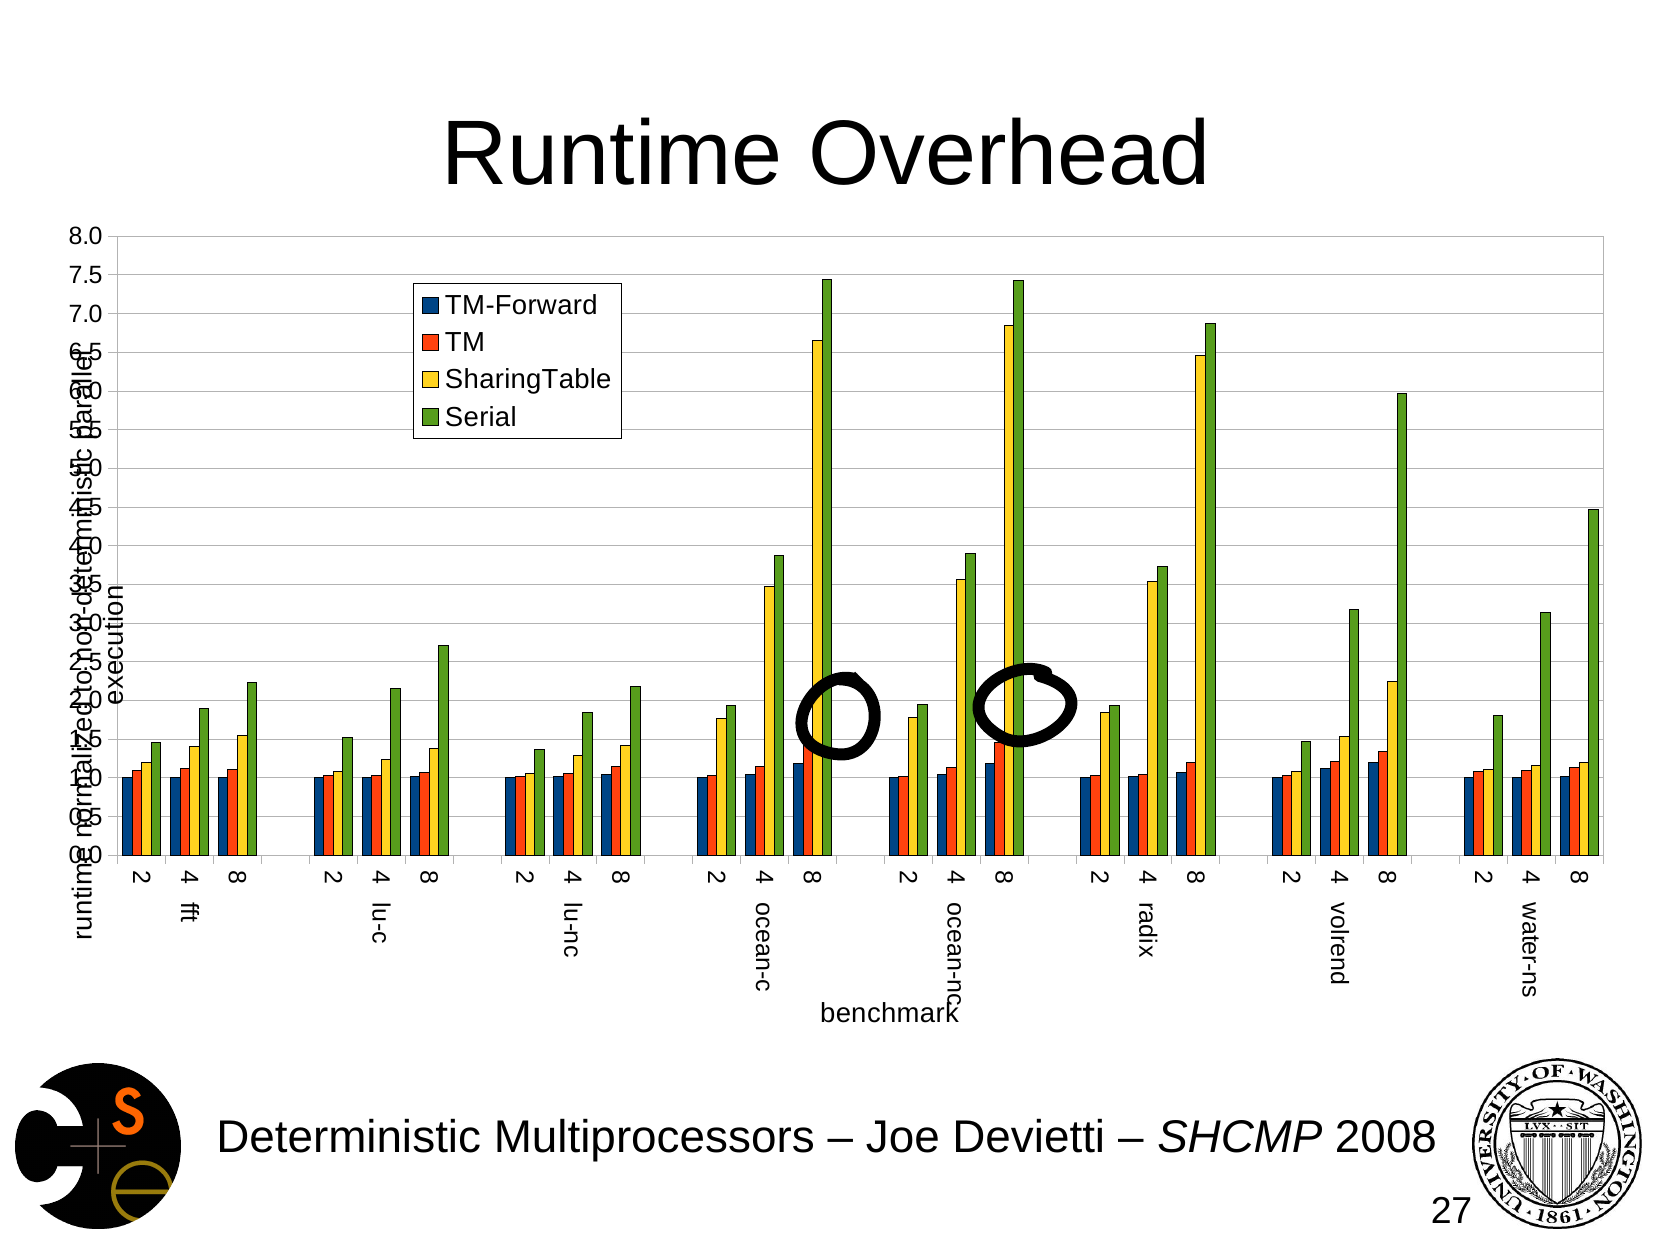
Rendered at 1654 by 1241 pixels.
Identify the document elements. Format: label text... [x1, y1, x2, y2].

picture [15, 1063, 181, 1229]
picture [1472, 1058, 1642, 1229]
title Runtime Overhead [82, 56, 1571, 206]
chart [18, 206, 1632, 1051]
